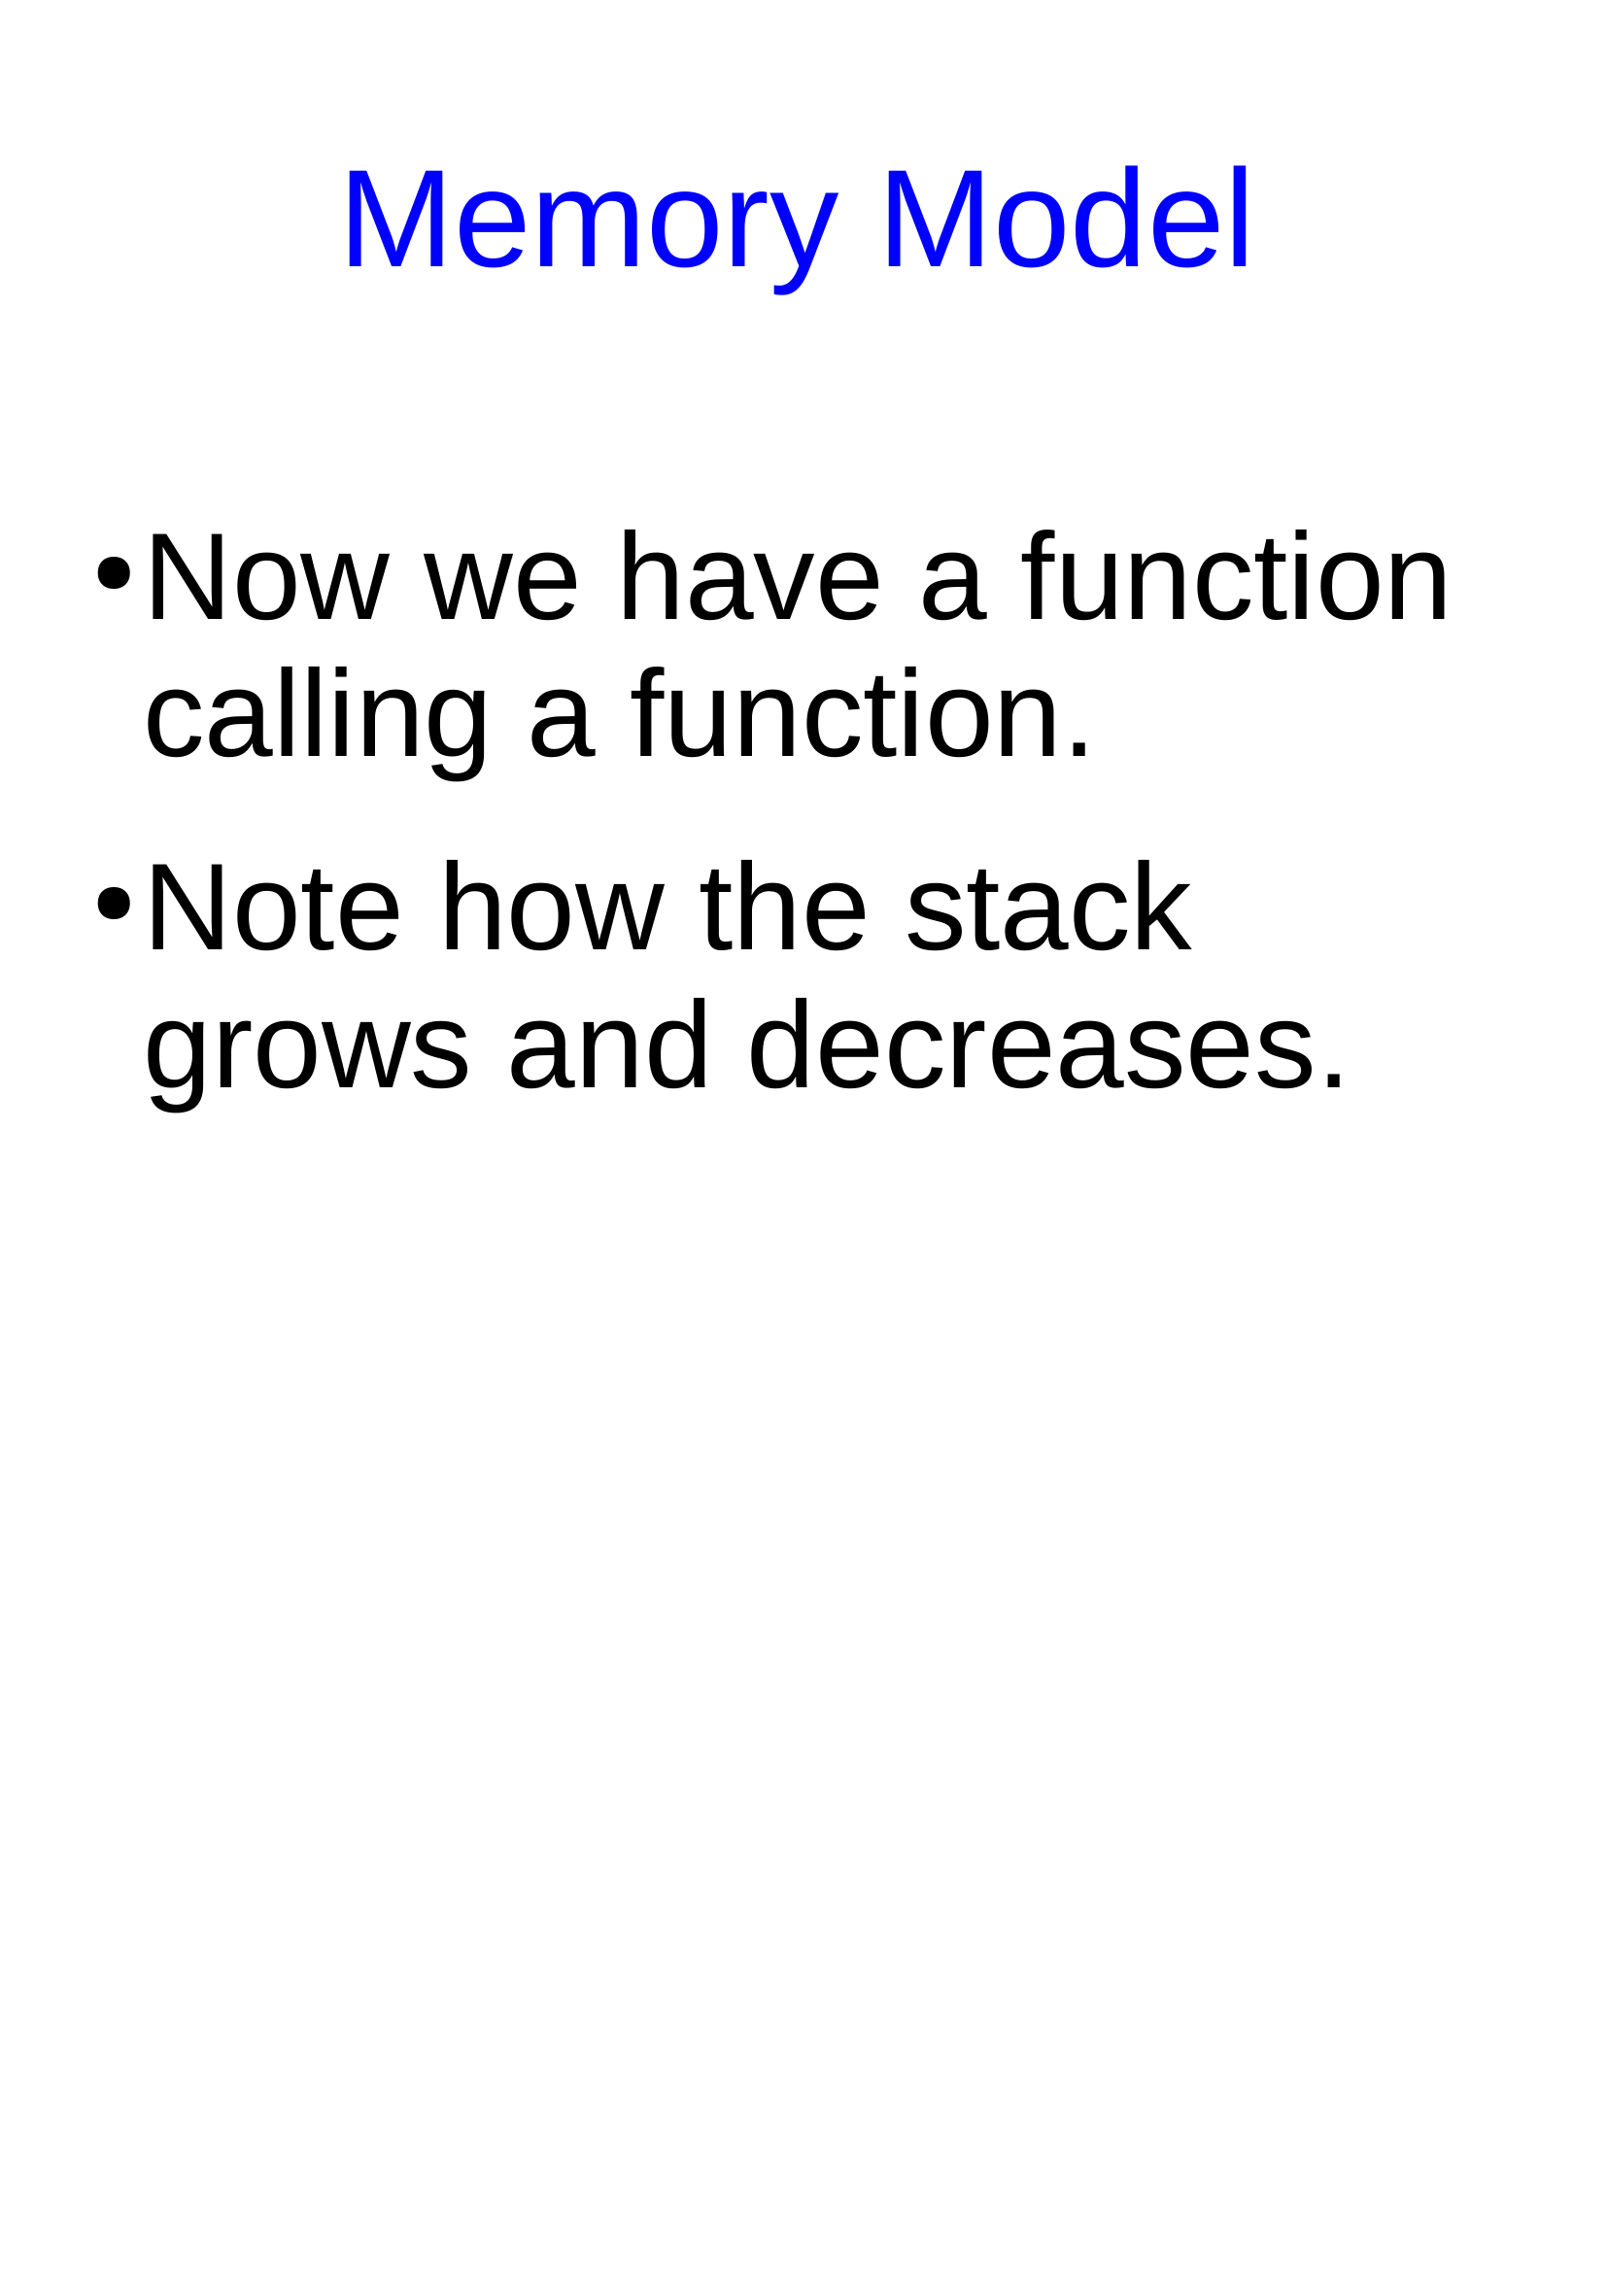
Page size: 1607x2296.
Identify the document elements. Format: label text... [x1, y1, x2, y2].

title Memory Model [74, 108, 1521, 328]
list Now we have a function calling a function. Note how the stack grows and decreases. [74, 507, 1521, 2022]
